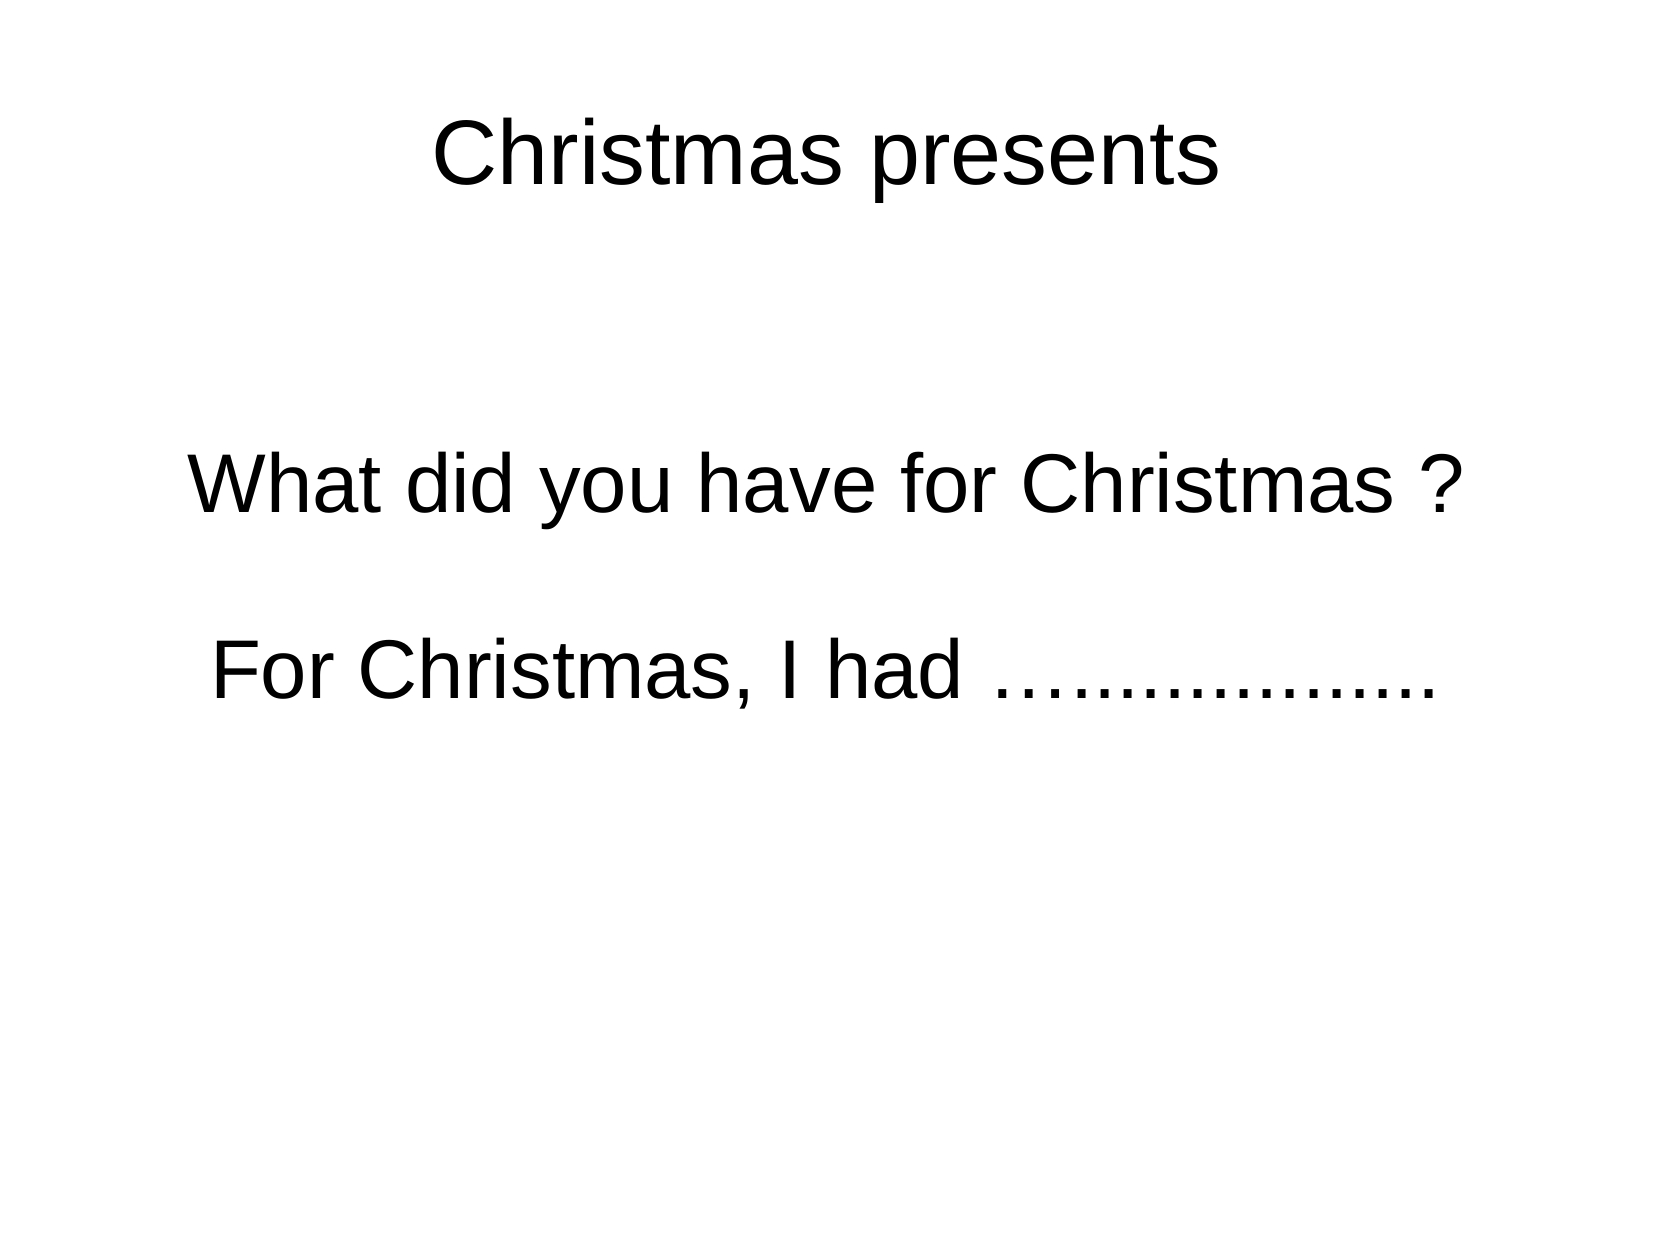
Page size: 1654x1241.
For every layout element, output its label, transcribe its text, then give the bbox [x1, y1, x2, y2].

subtitle What did you have for Christmas ? For Christmas, I had …................ [0, 242, 1654, 1061]
title Christmas presents [82, 49, 1571, 242]
